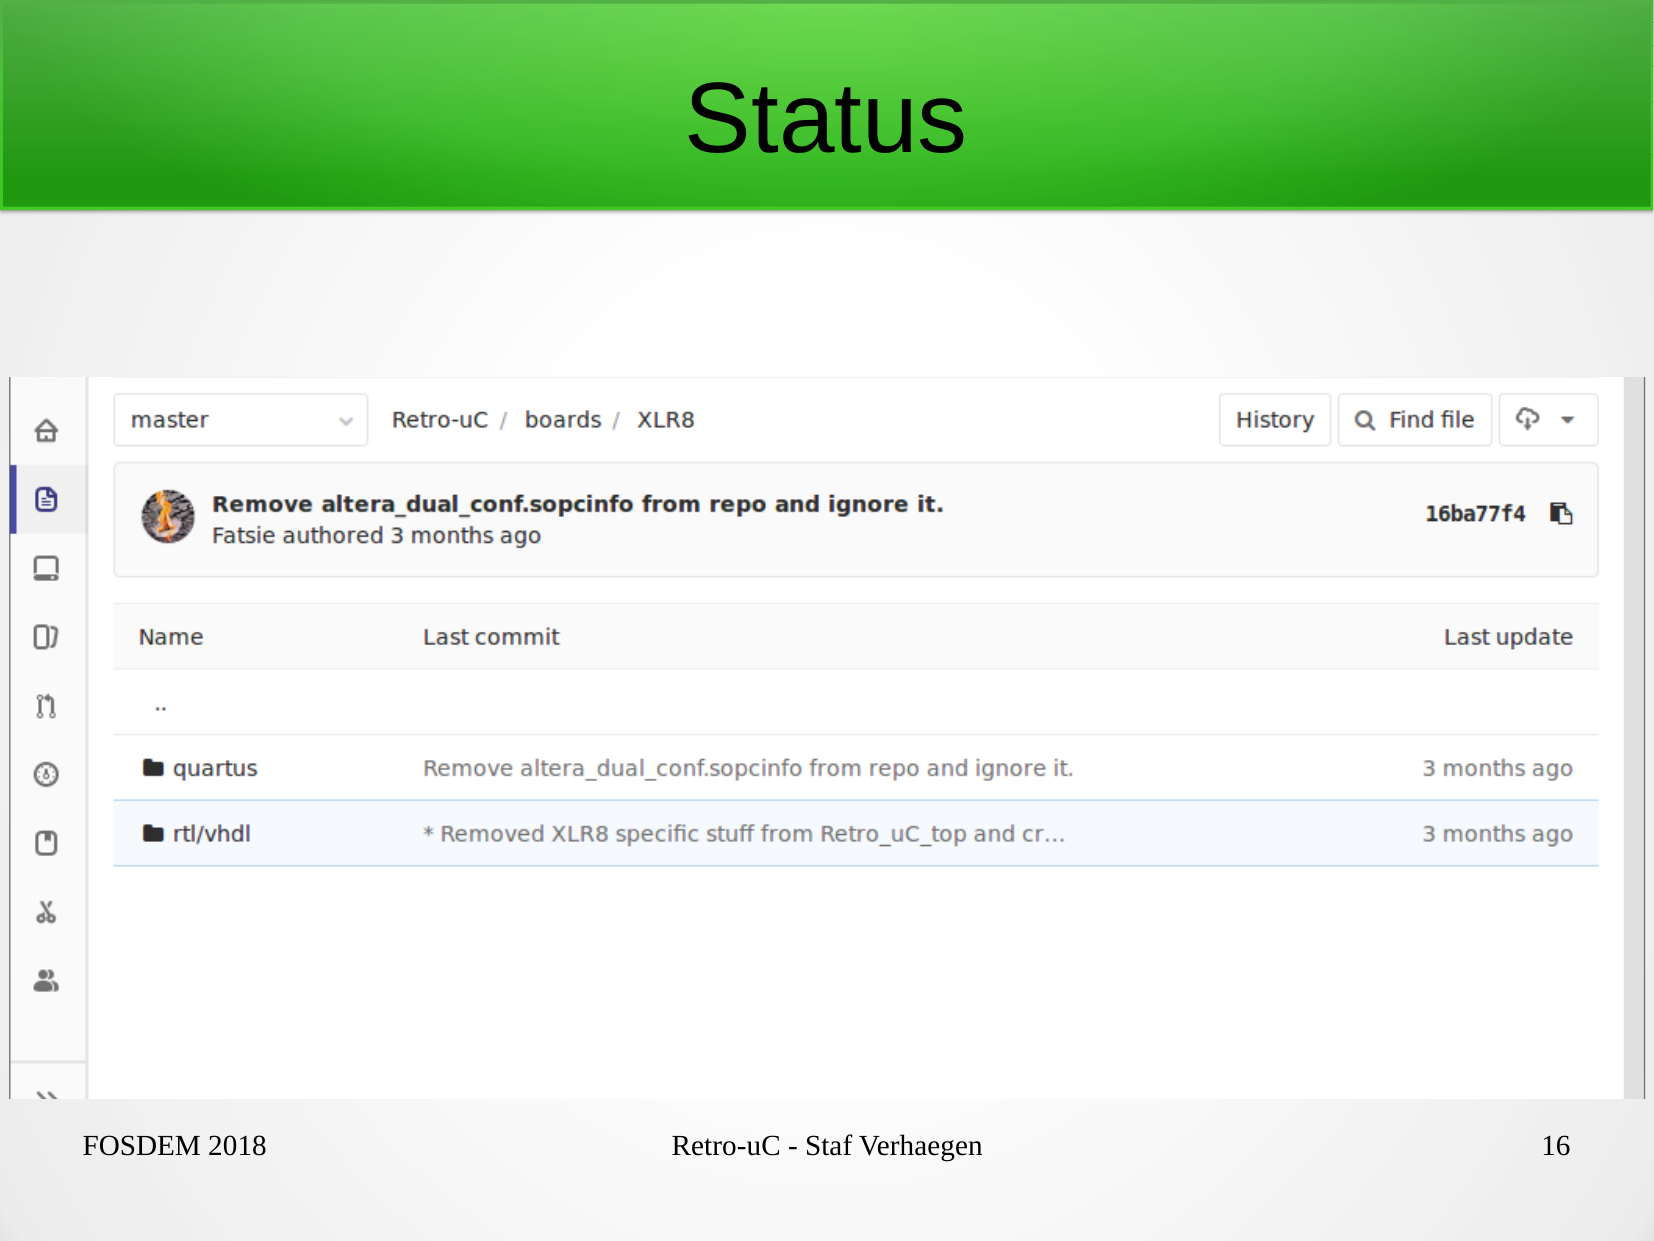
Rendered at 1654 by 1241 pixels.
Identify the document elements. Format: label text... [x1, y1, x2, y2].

title Status [82, 47, 1571, 189]
picture [9, 377, 1646, 1099]
